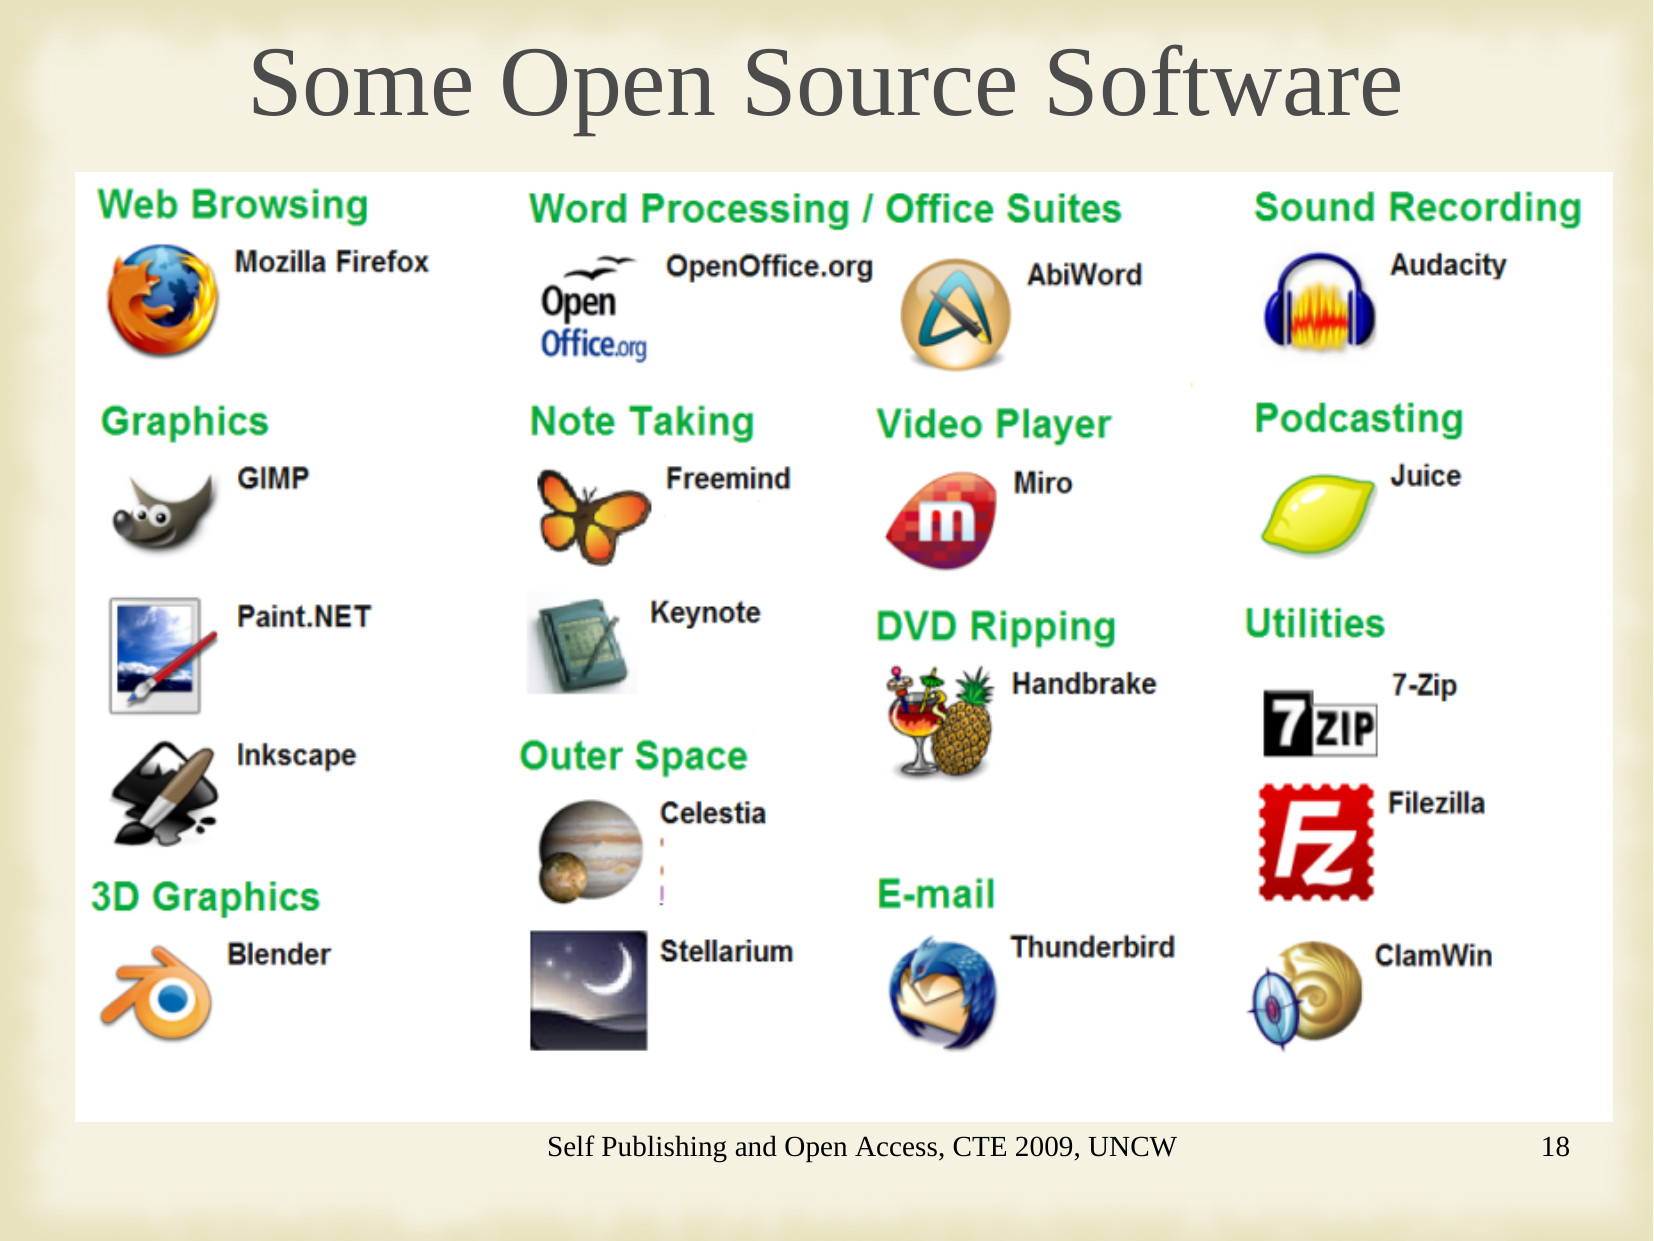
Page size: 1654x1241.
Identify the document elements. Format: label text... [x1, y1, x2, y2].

title Some Open Source Software [82, 0, 1571, 172]
picture [0, 0, 1654, 1241]
